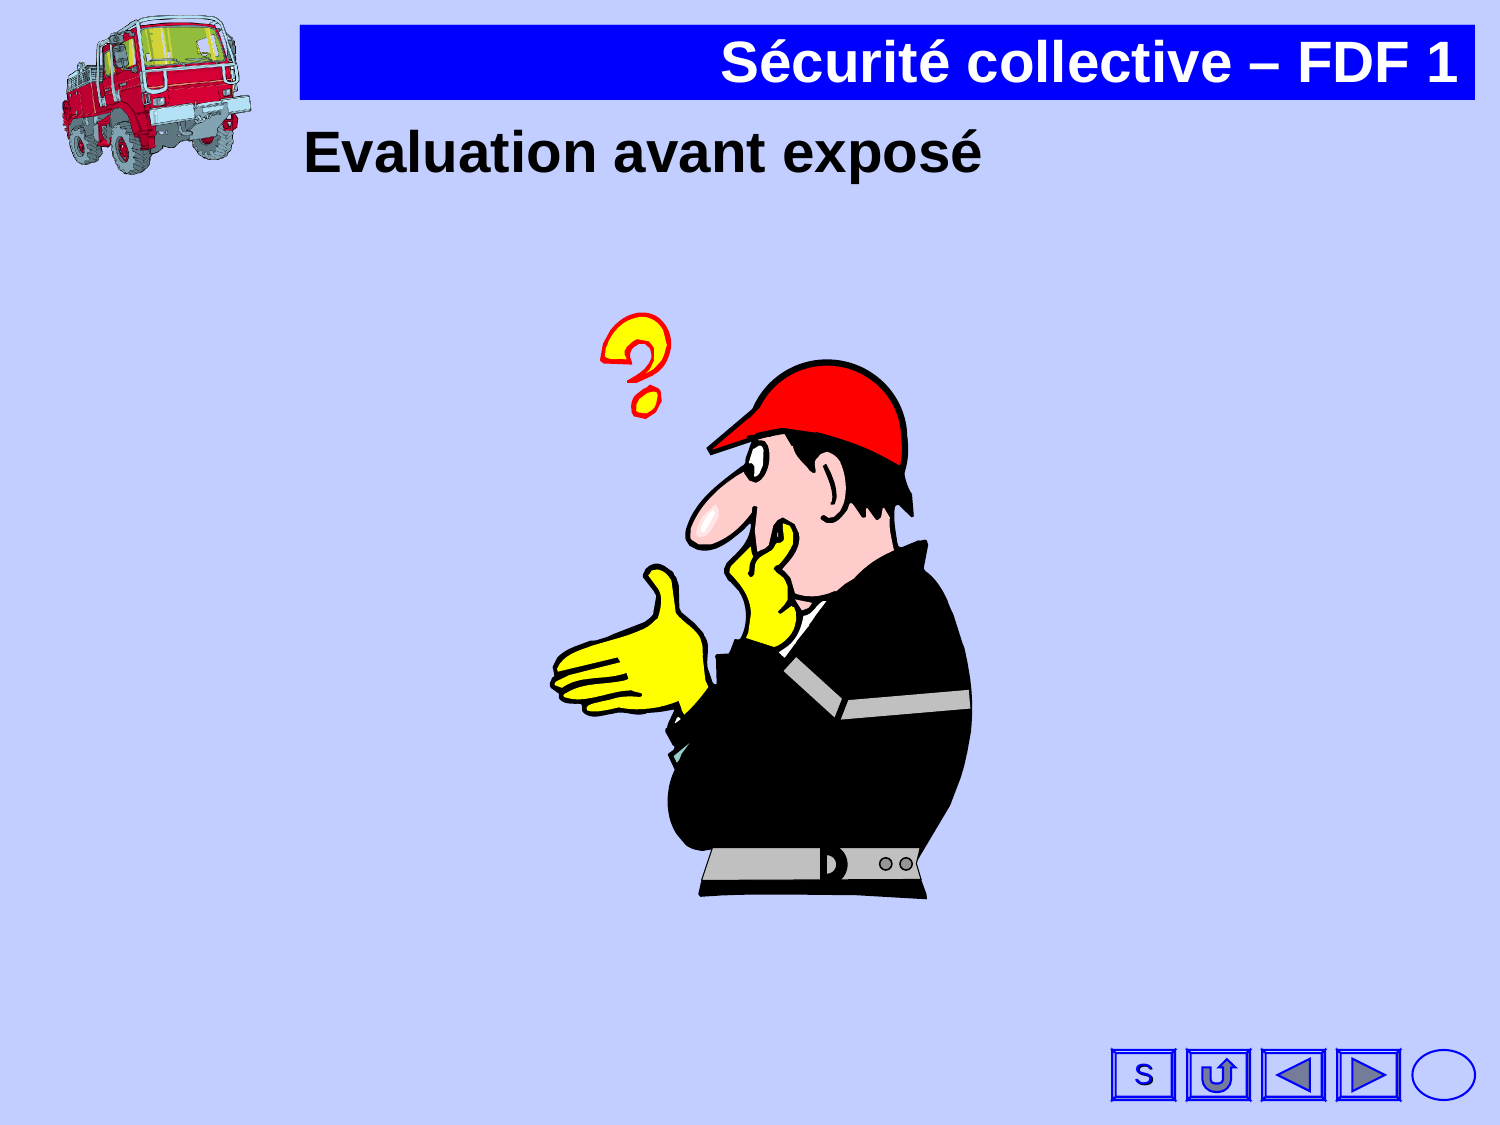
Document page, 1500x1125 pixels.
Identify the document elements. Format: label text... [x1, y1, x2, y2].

text_box Evaluation avant exposé [288, 112, 1000, 193]
text_box [549, 362, 973, 900]
text_box Sécurité collective – FDF 1 [299, 24, 1475, 100]
text_box [1412, 1049, 1476, 1101]
text_box [600, 312, 672, 383]
text_box [631, 384, 662, 420]
